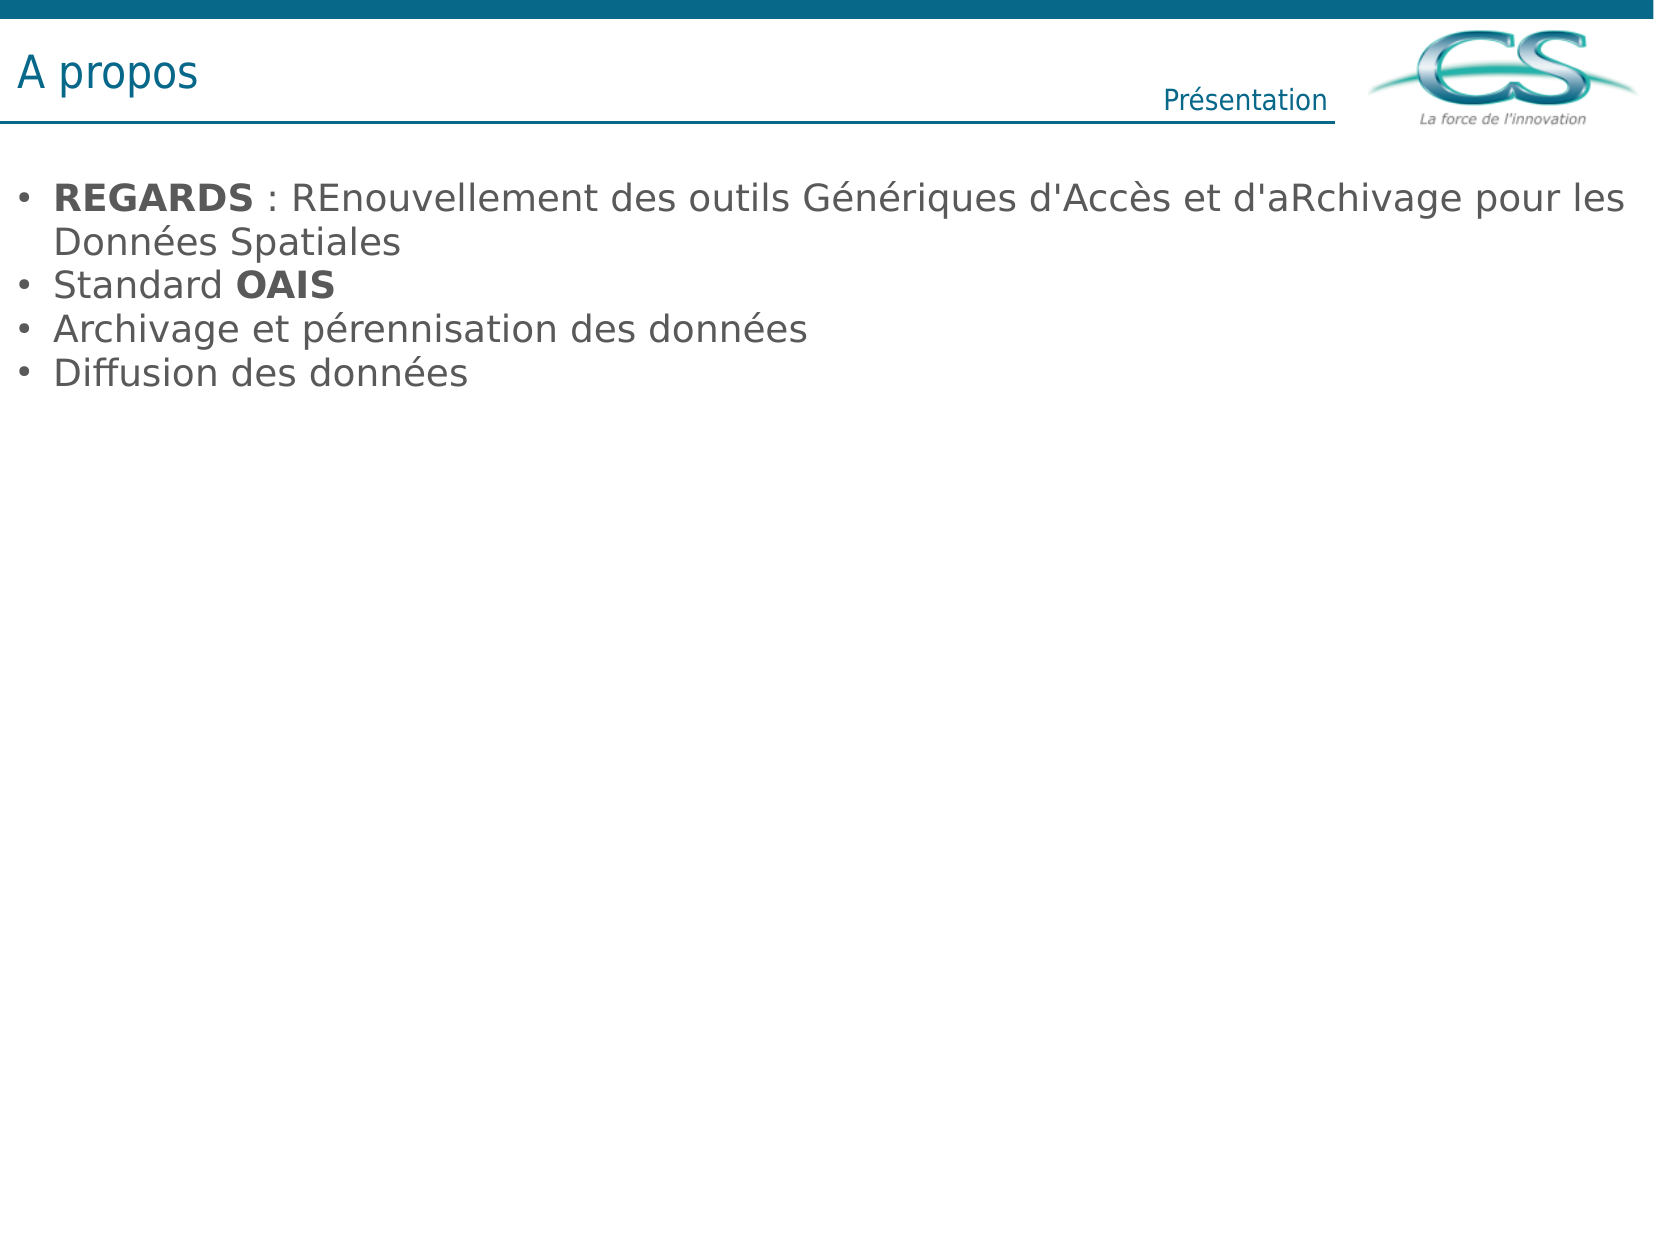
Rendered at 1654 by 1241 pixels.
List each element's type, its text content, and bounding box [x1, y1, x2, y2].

picture [1368, 28, 1642, 128]
title A propos [17, 46, 1368, 106]
subtitle REGARDS : REnouvellement des outils Génériques d'Accès et d'aRchivage pour les Données Spatiales Standard OAIS Archivage et pérennisation des données Diffusion des données [17, 177, 1630, 1217]
text_box Présentation [1151, 70, 1347, 129]
